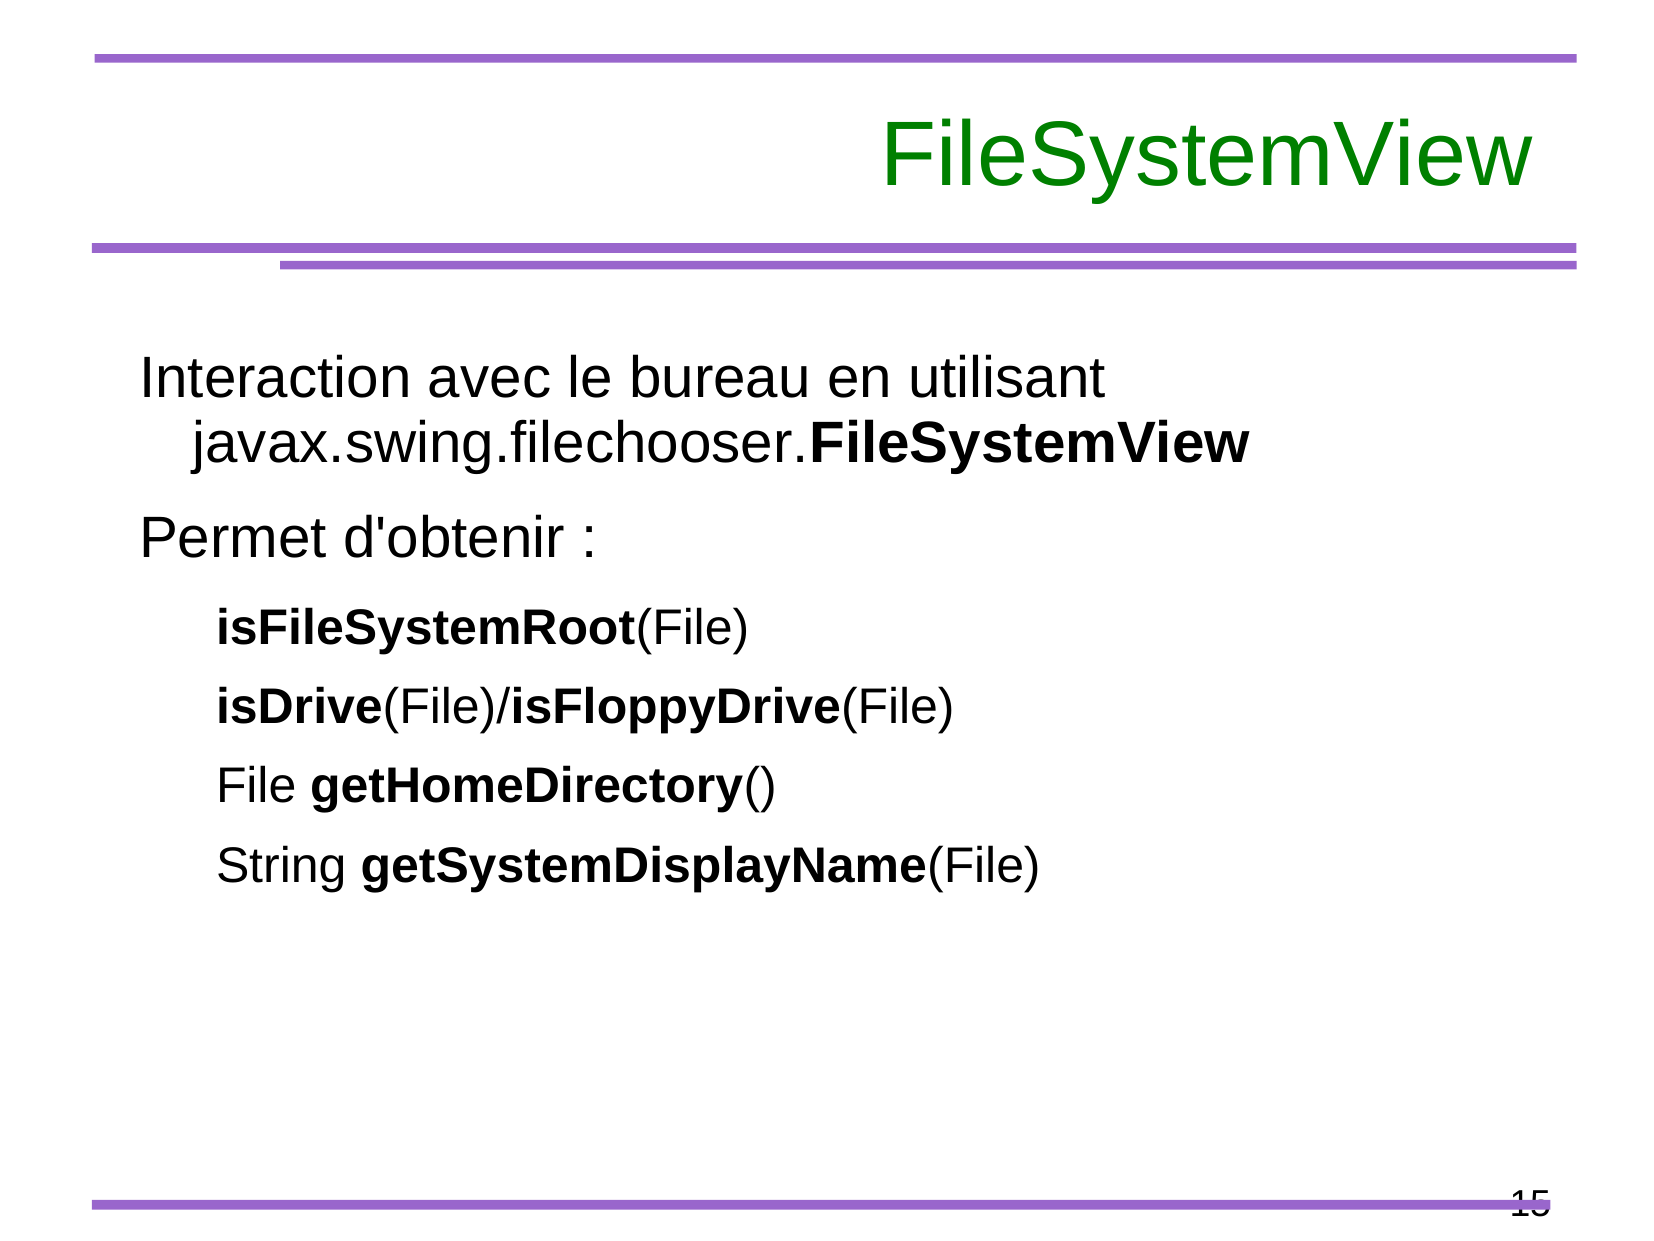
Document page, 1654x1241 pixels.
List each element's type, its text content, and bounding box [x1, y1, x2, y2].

list Interaction avec le bureau en utilisant javax.swing.filechooser.FileSystemView Permet d'obtenir : isFileSystemRoot(File) isDrive(File)/isFloppyDrive(File) File getHomeDirectory() String getSystemDisplayName(File) [121, 344, 1534, 1127]
title FileSystemView [121, 49, 1534, 257]
